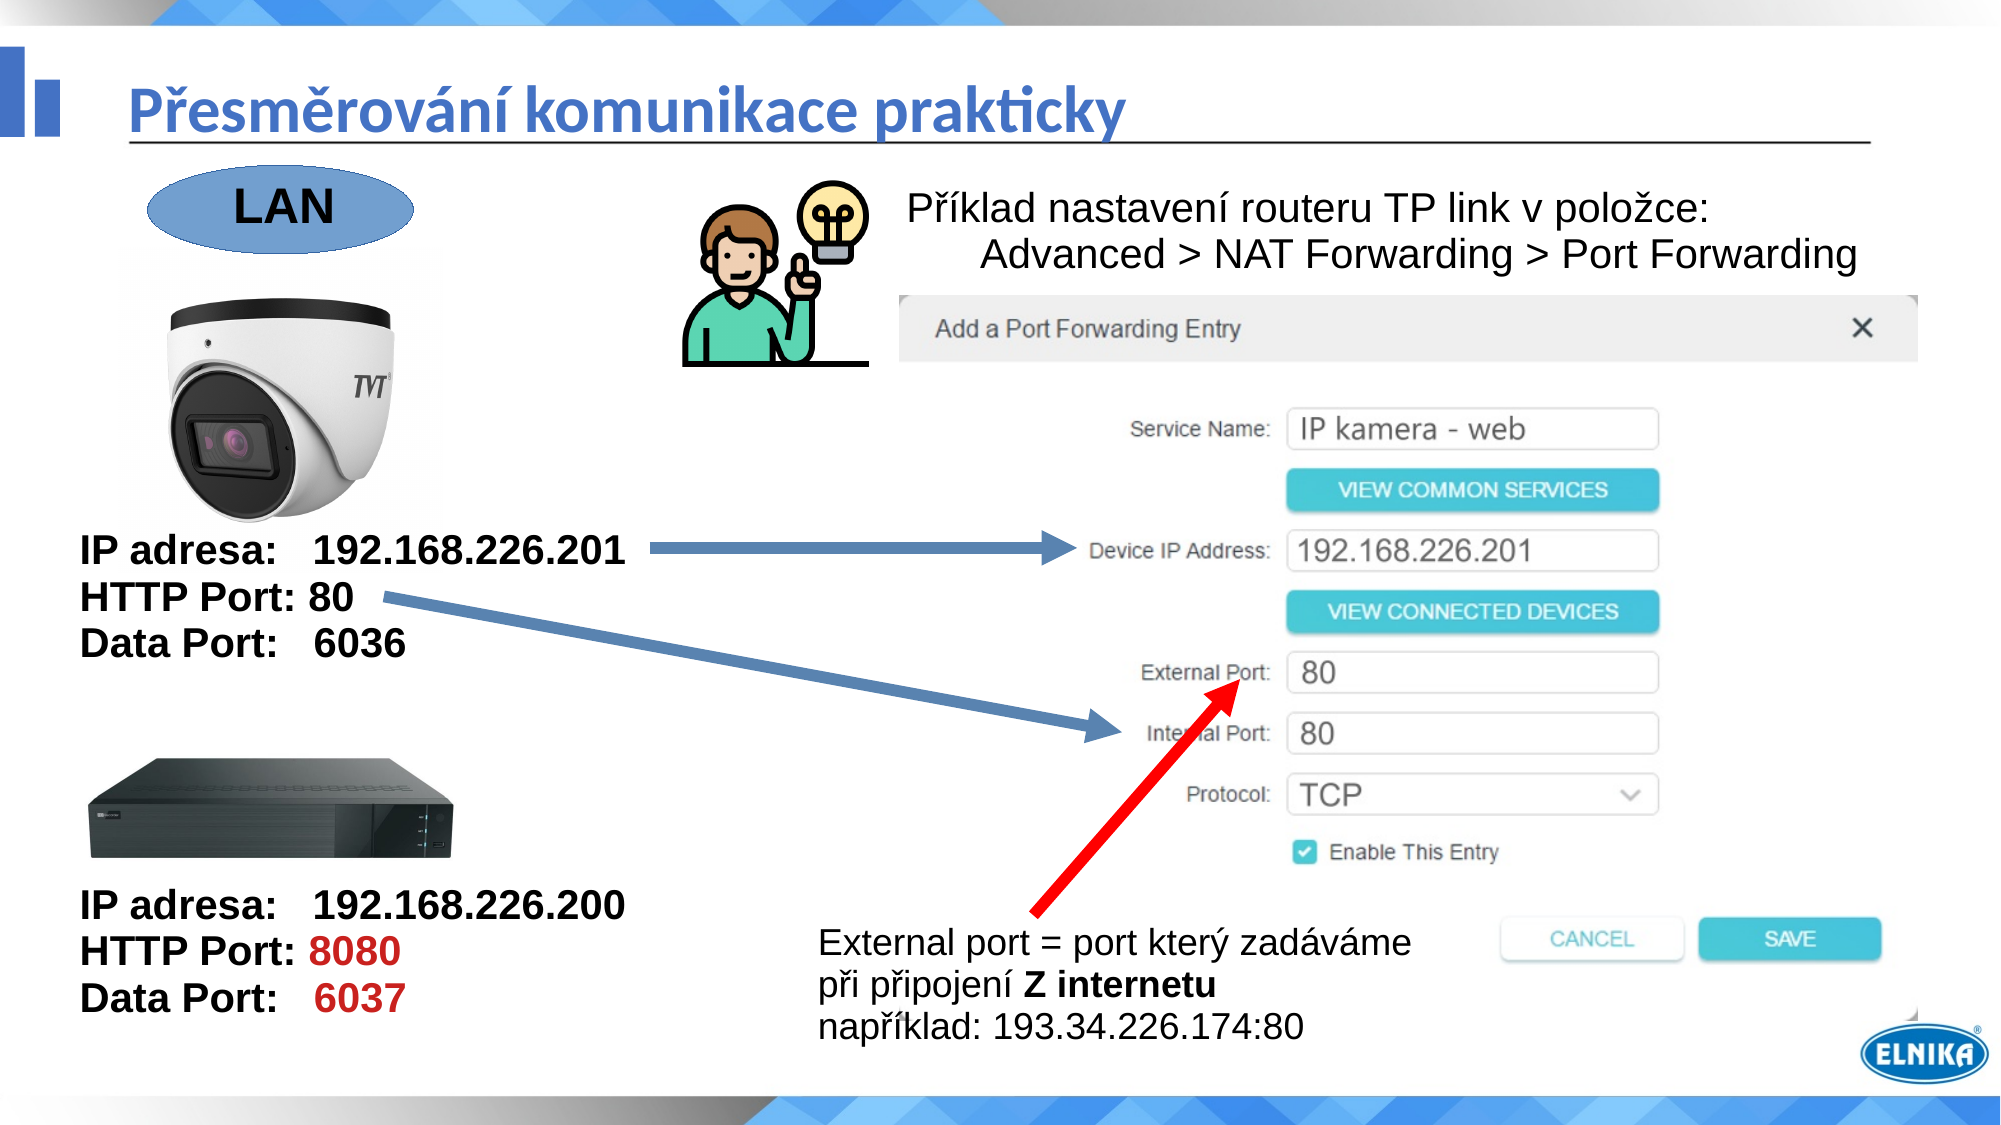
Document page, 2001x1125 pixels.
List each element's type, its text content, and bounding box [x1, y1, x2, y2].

text_box [147, 165, 346, 249]
text_box IP adresa: 192.168.226.200 HTTP Port: 8080 Data Port: 6037 [64, 873, 656, 1076]
text_box [378, 179, 414, 240]
text_box External port = port který zadáváme při připojení Z internetu například: 193.34.226.174:80 [797, 907, 1447, 1103]
text_box Příklad nastavení routeru TP link v položce: Advanced > NAT Forwarding > Port Forwarding [885, 171, 1890, 385]
text_box LAN [218, 171, 378, 298]
text_box Přesměrování komunikace prakticky [78, 58, 1211, 154]
picture [0, 0, 2001, 1125]
text_box IP adresa: 192.168.226.201 HTTP Port: 80 Data Port: 6036 [64, 519, 656, 721]
